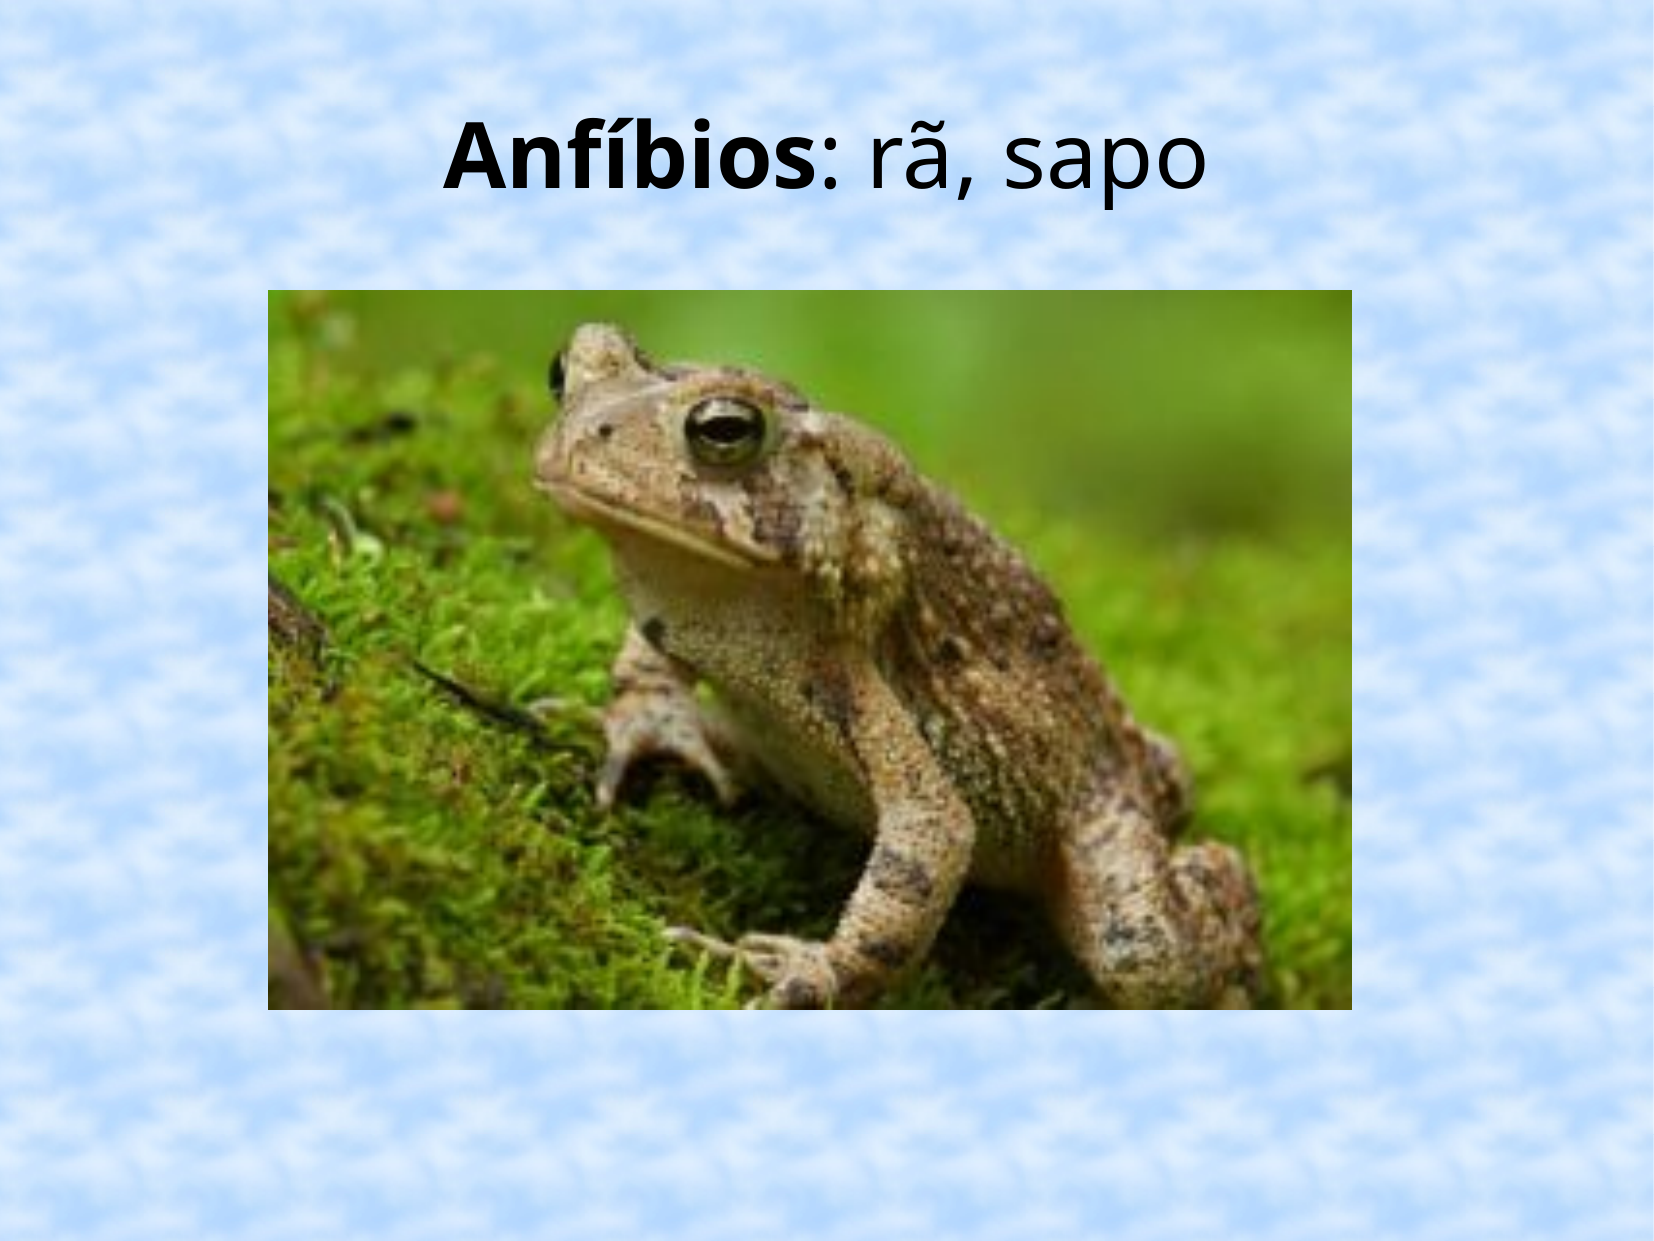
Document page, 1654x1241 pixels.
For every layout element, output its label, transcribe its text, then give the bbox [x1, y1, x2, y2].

picture [0, 0, 1654, 1241]
title Anfíbios: rã, sapo [82, 49, 1571, 257]
